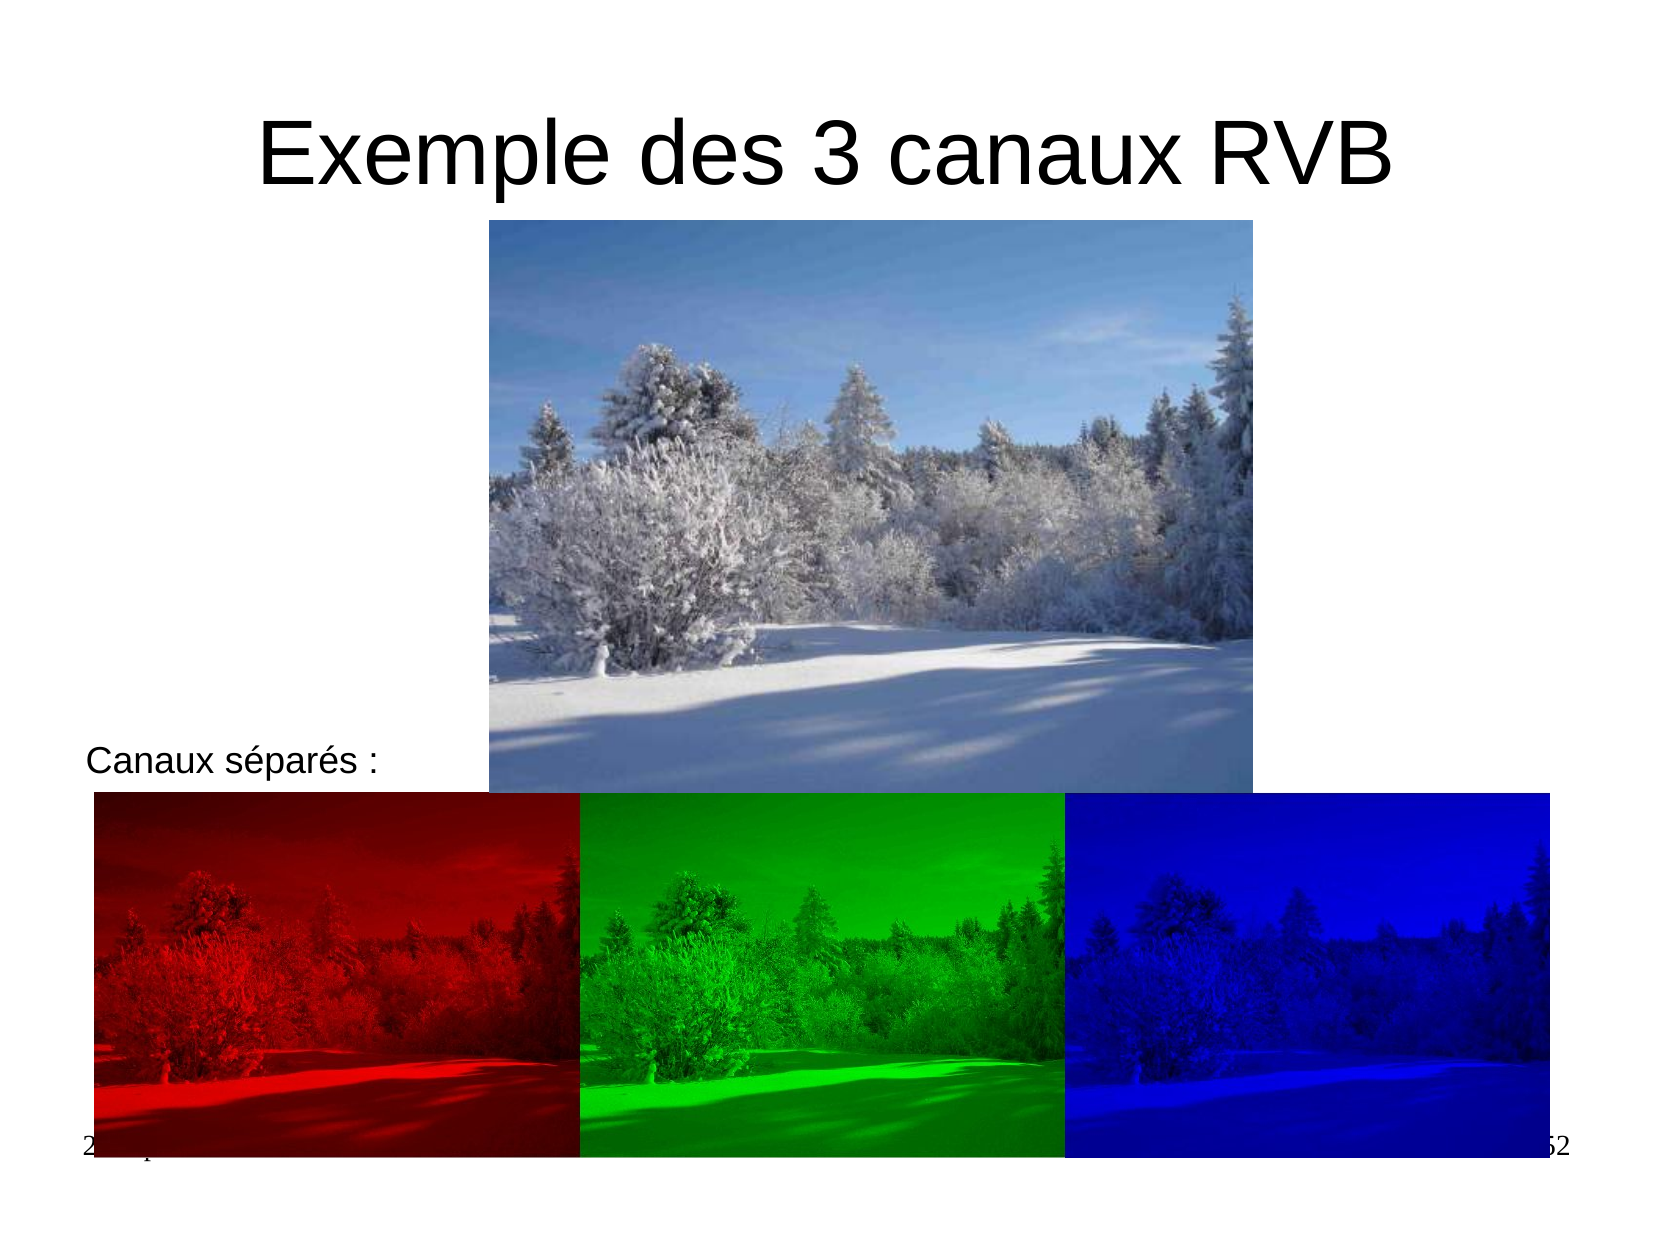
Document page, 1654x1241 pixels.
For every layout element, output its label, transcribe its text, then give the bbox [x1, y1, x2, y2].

text_box Canaux séparés : [70, 732, 394, 790]
title Exemple des 3 canaux RVB [82, 49, 1571, 257]
picture [94, 220, 1550, 1158]
